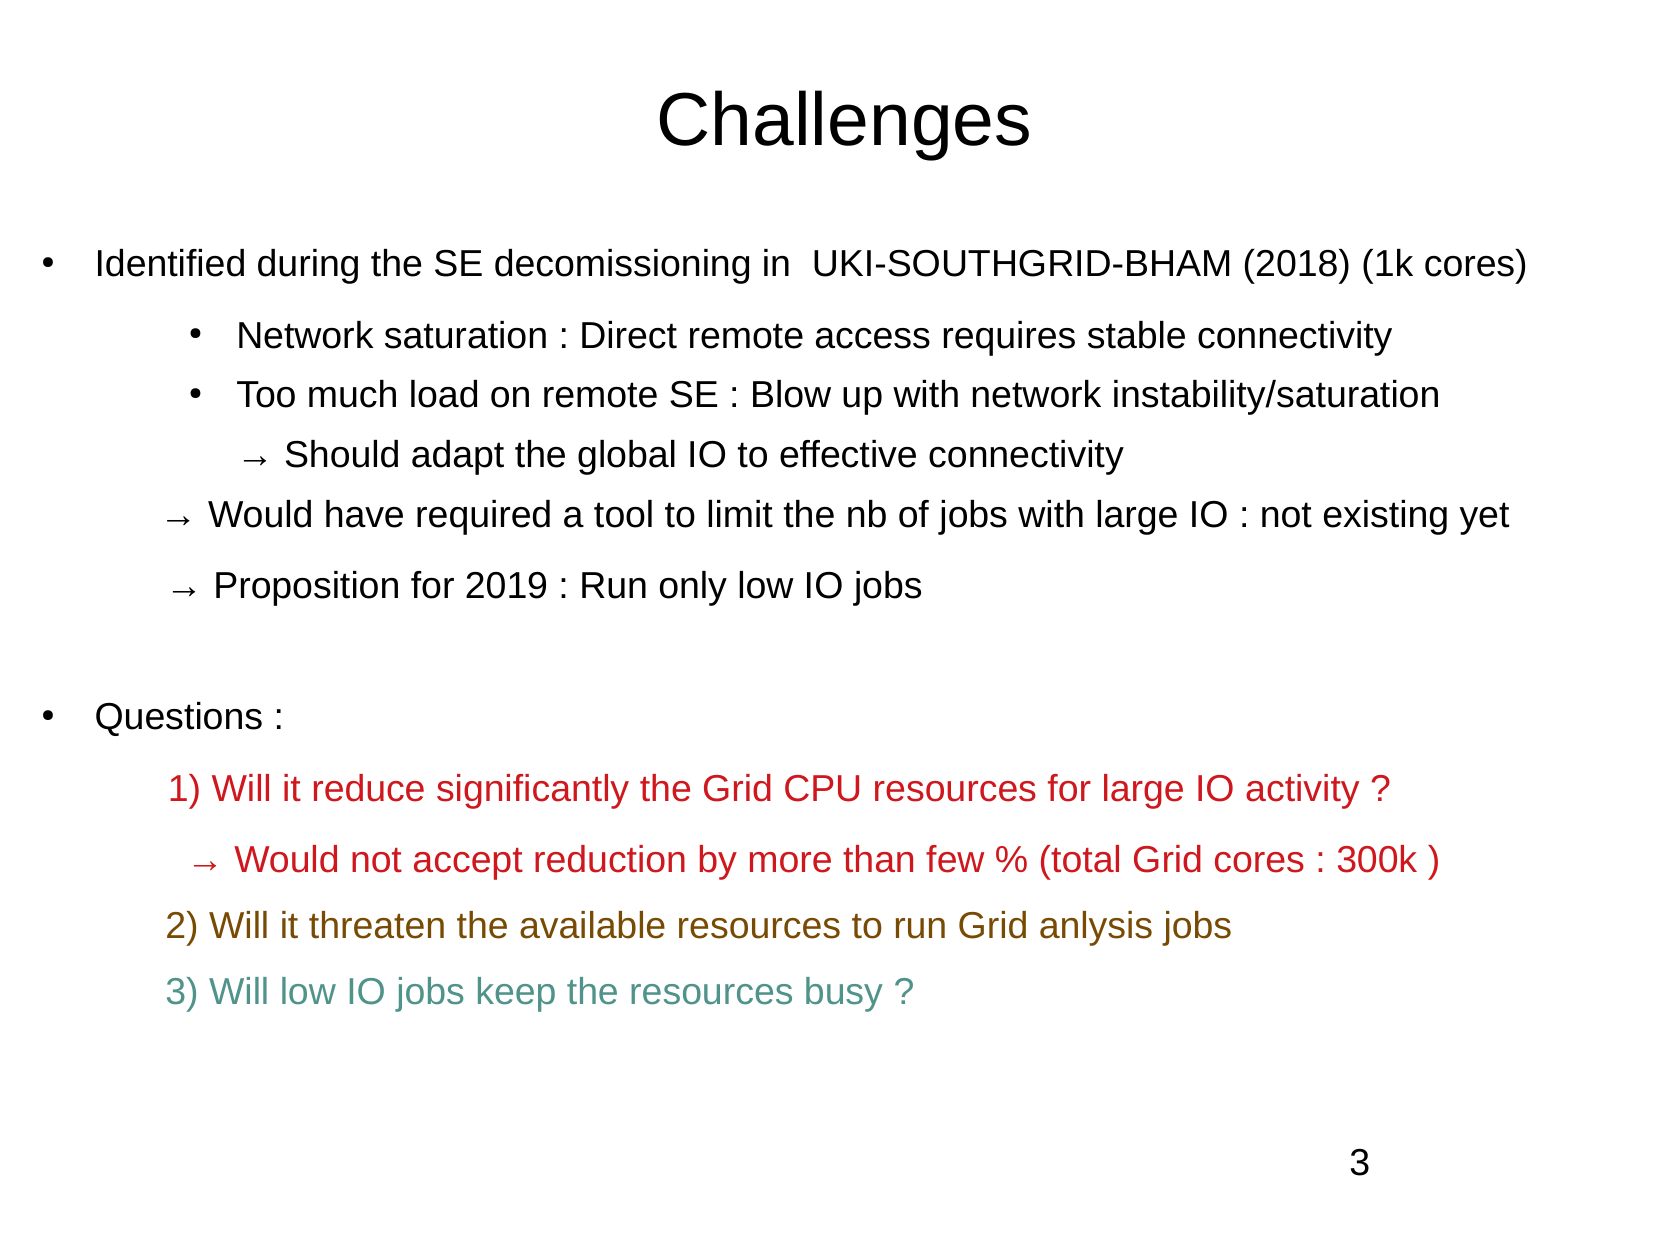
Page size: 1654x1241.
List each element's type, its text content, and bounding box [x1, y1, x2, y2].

title Challenges [224, 35, 1465, 204]
list Identified during the SE decomissioning in UKI-SOUTHGRID-BHAM (2018) (1k cores) Network saturation : Direct remote access requires stable connectivity Too much load on remote SE : Blow up with network instability/saturation → Should adapt the global IO to effective connectivity → Would have required a tool to limit the nb of jobs with large IO : not existing yet → Proposition for 2019 : Run only low IO jobs Questions : 1) Will it reduce significantly the Grid CPU resources for large IO activity ? → Would not accept reduction by more than few % (total Grid cores : 300k ) 2) Will it threaten the available resources to run Grid anlysis jobs 3) Will low IO jobs keep the resources busy ? [23, 242, 1642, 1228]
text_box 12 [1334, 1133, 1621, 1205]
